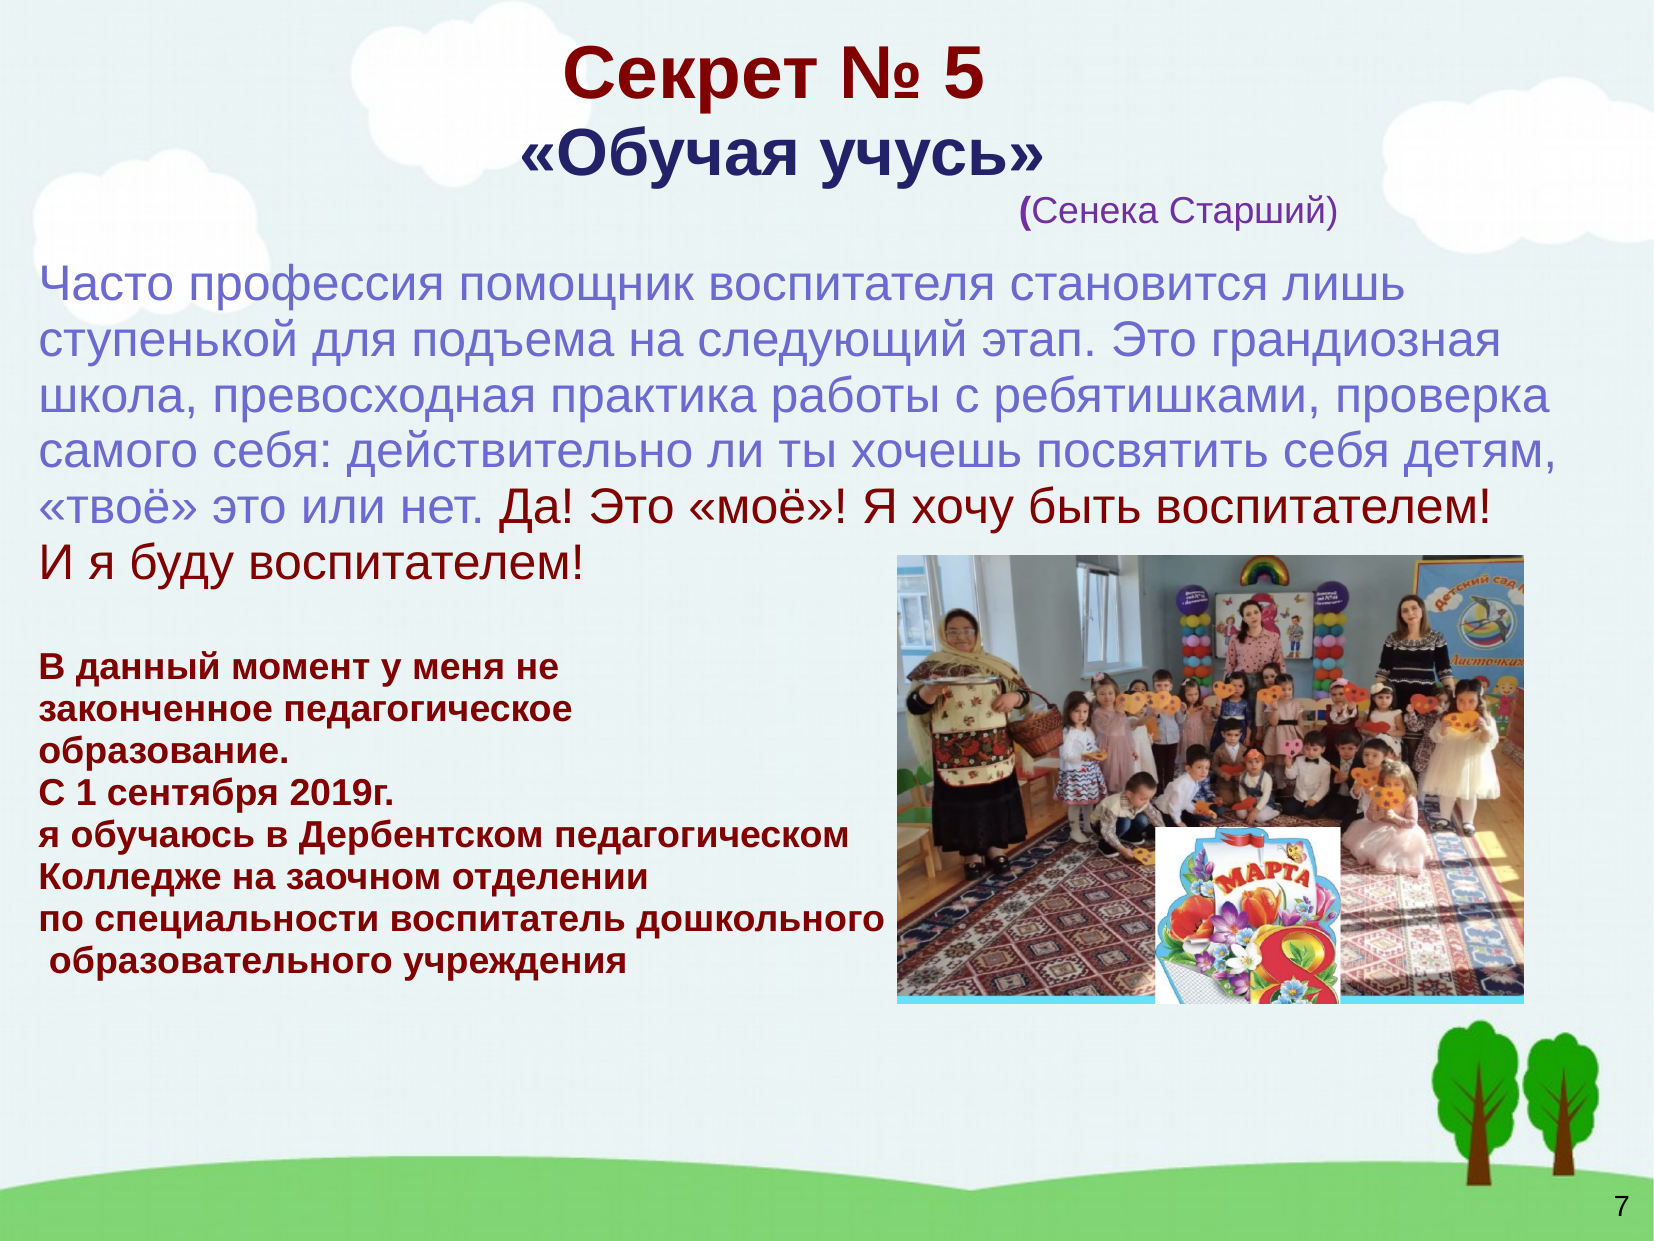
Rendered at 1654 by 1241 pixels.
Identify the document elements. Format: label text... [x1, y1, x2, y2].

text_box Часто профессия помощник воспитателя становится лишь ступенькой для подъема на следующий этап. Это грандиозная школа, превосходная практика работы с ребятишками, проверка самого себя: действительно ли ты хочешь посвятить себя детям, «твоё» это или нет. Да! Это «моё»! Я хочу быть воспитателем! И я буду воспитателем! В данный момент у меня не законченное педагогическое образование. С 1 сентября 2019г. я обучаюсь в Дербентском педагогическом Колледже на заочном отделении по специальности воспитатель дошкольного образовательного учреждения [23, 248, 1619, 1146]
picture [0, 0, 1654, 1241]
text_box Секрет № 5 «Обучая учусь» (Сенека Старший) [153, 23, 1465, 248]
